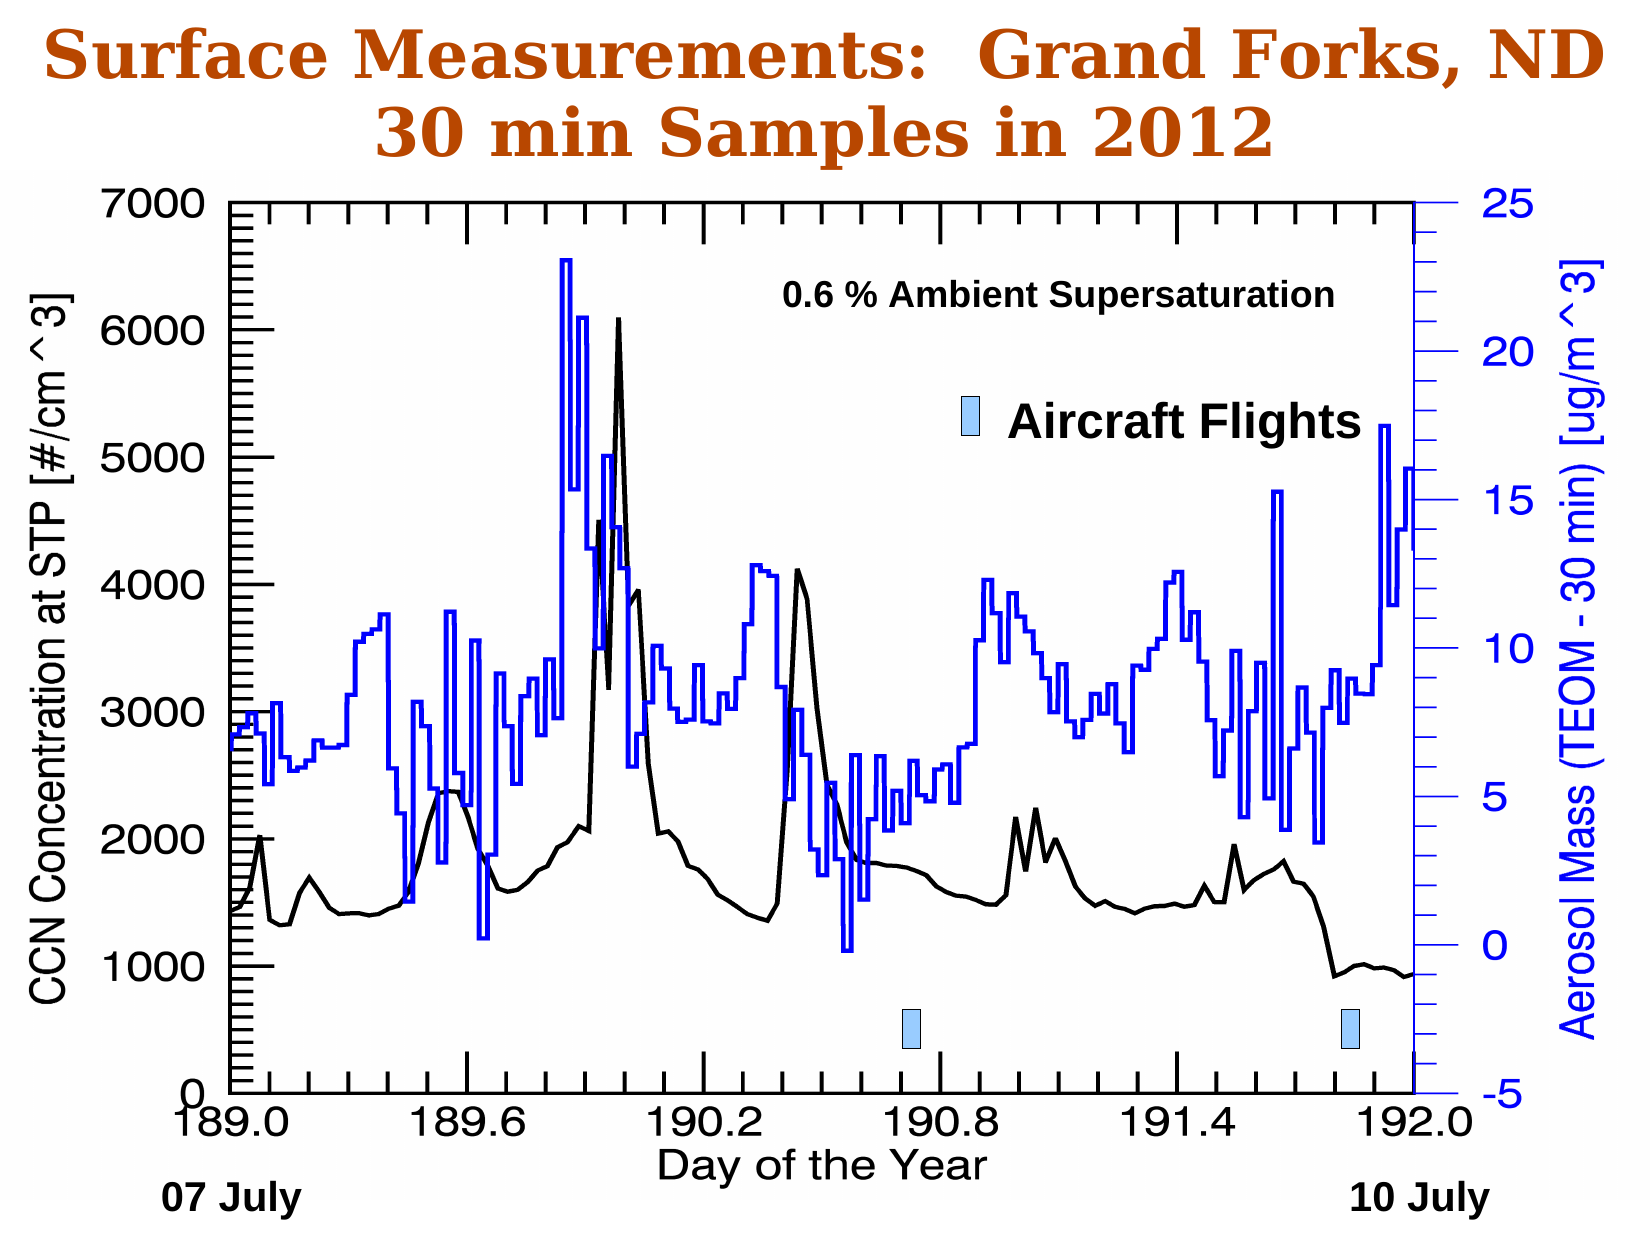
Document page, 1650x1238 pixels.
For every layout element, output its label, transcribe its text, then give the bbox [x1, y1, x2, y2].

text_box 07 July [146, 1162, 317, 1228]
text_box [1341, 1009, 1360, 1049]
picture [0, 170, 1650, 1201]
text_box [961, 396, 980, 436]
text_box 10 July [1334, 1162, 1505, 1228]
text_box Aircraft Flights [992, 354, 1379, 457]
text_box 0.6 % Ambient Supersaturation [767, 262, 1351, 323]
text_box [902, 1009, 921, 1049]
title Surface Measurements: Grand Forks, ND 30 min Samples in 2012 [2, 0, 1649, 187]
